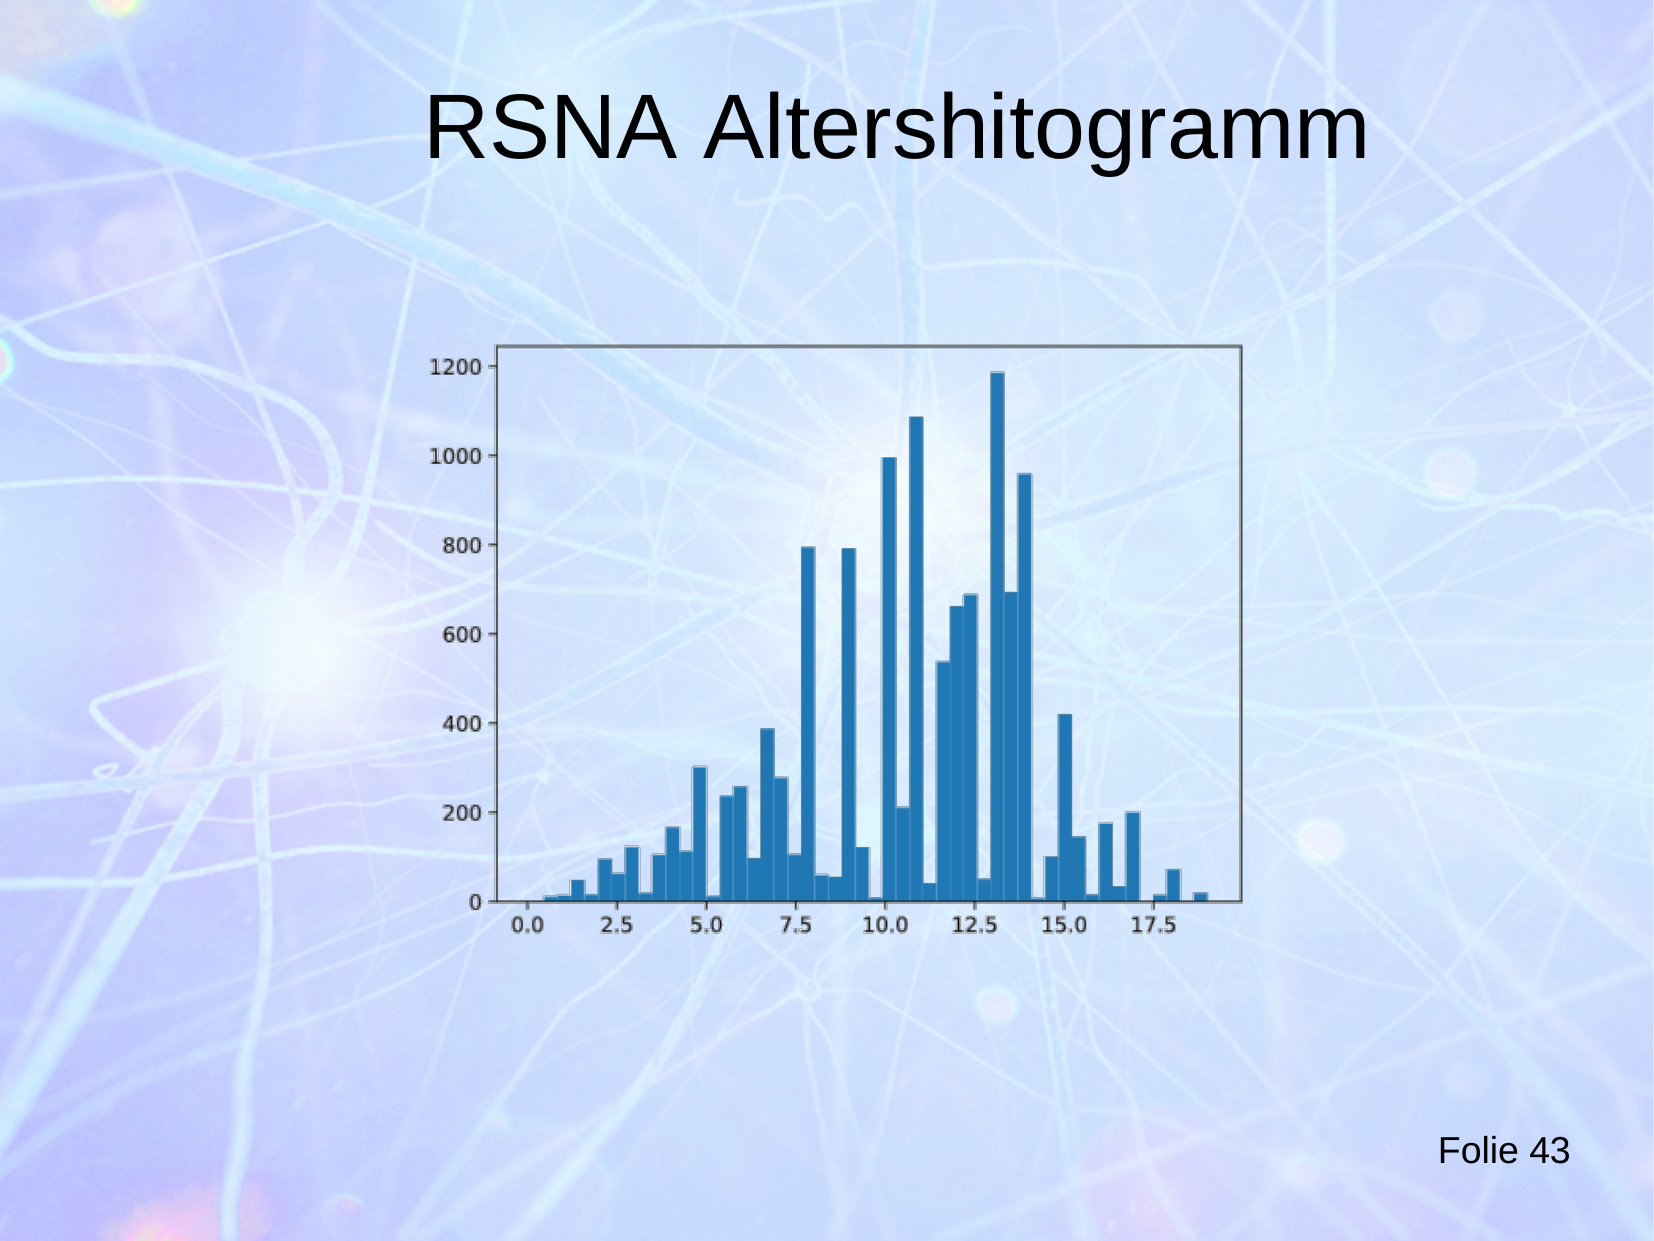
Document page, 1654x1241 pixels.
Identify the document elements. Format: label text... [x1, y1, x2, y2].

picture [0, 0, 1654, 1241]
title RSNA Altershitogramm [236, 23, 1560, 231]
